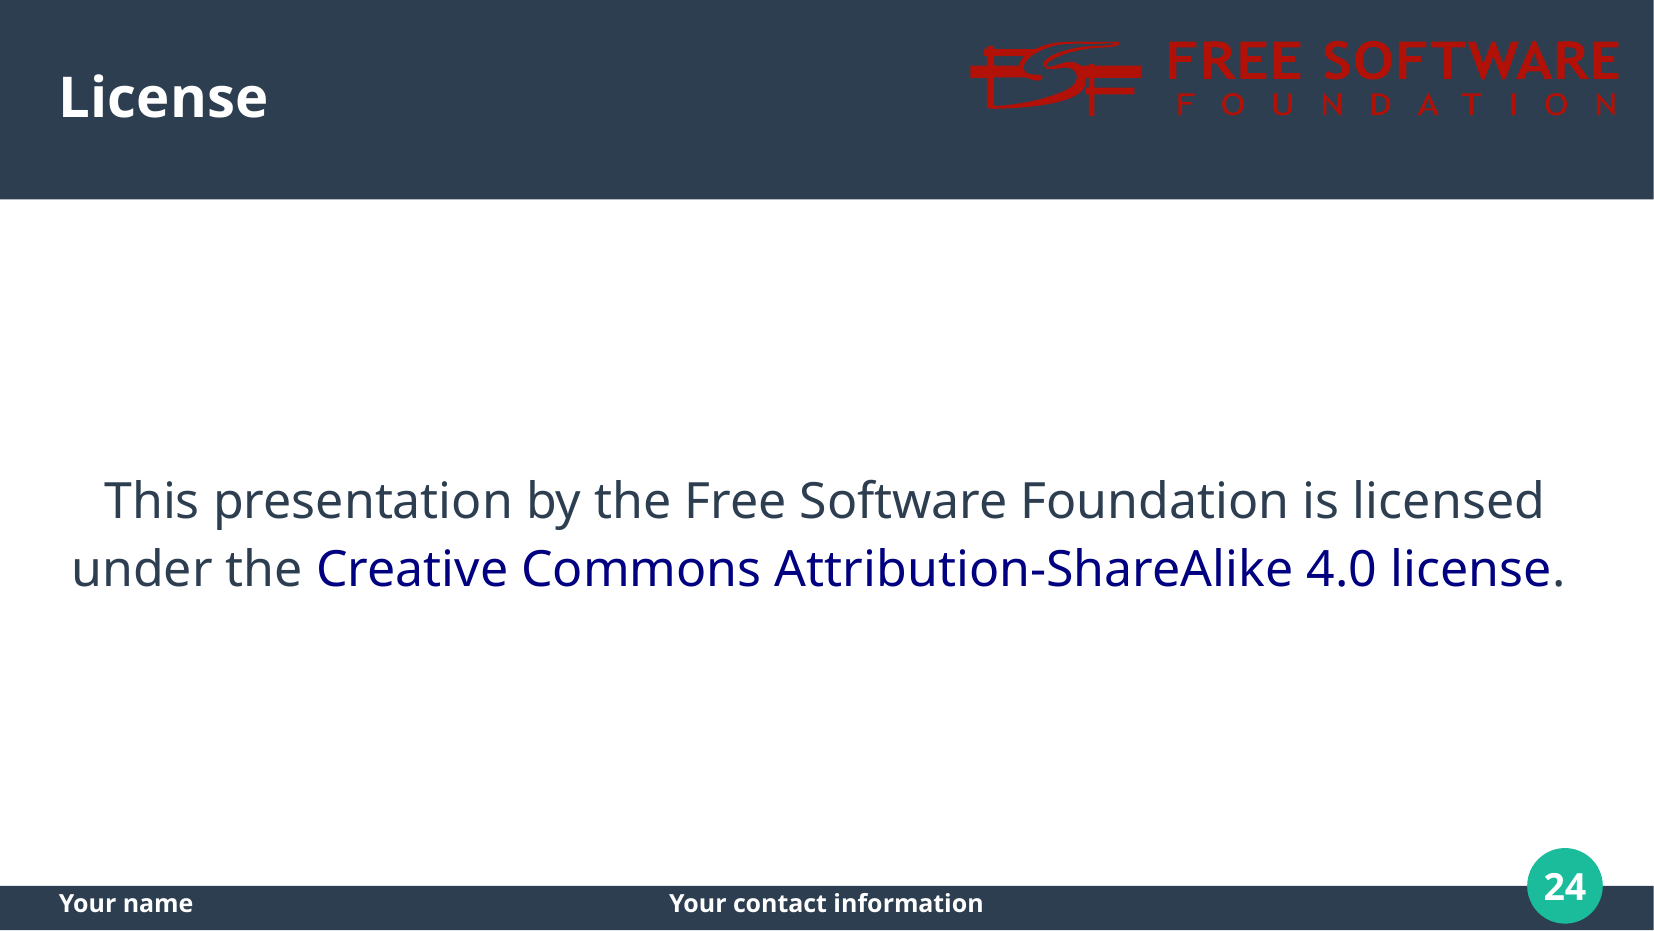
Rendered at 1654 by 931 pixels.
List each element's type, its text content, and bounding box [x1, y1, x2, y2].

list This presentation by the Free Software Foundation is licensed under the Creative Commons Attribution-ShareAlike 4.0 license. [57, 225, 1593, 842]
title License [59, 37, 938, 155]
